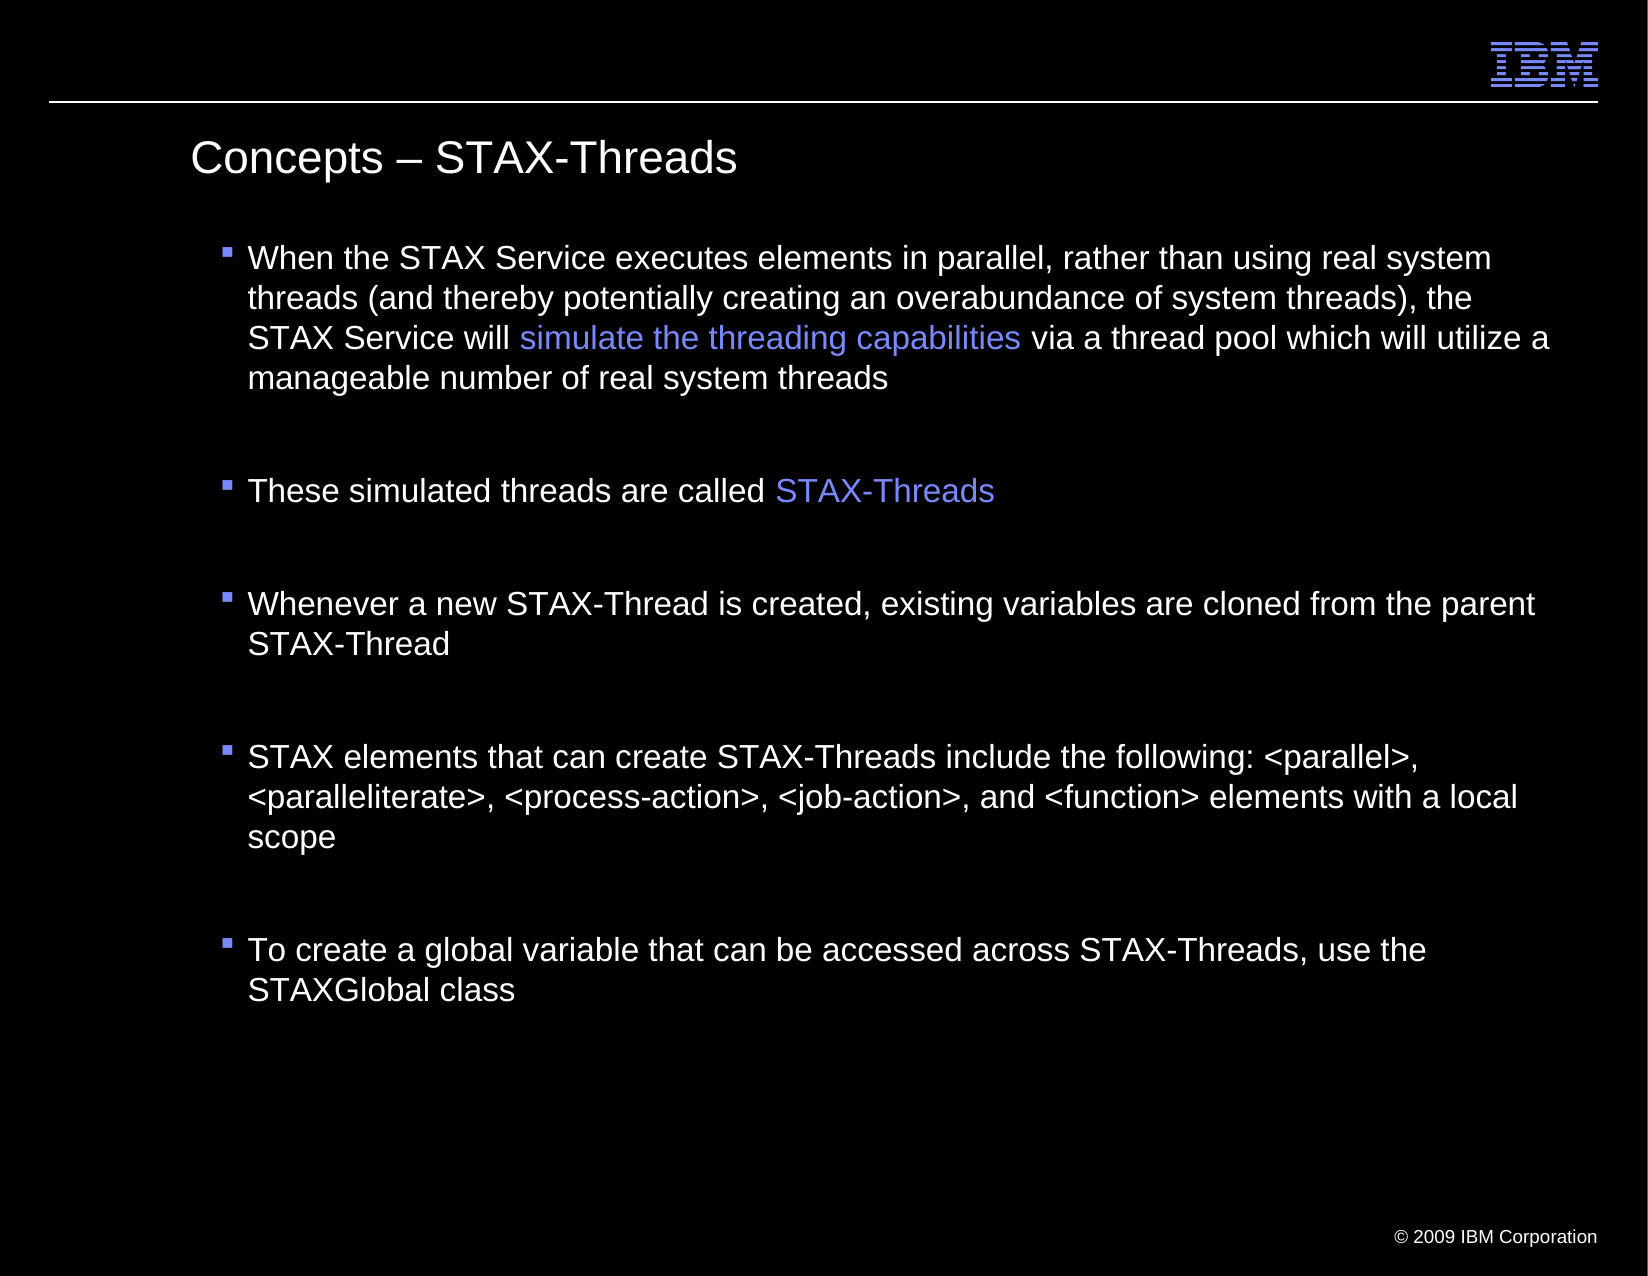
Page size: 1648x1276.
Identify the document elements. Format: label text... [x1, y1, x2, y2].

picture [1491, 42, 1598, 87]
title Concepts – STAX-Threads [173, 125, 1648, 219]
text_box When the STAX Service executes elements in parallel, rather than using real system threads (and thereby potentially creating an overabundance of system threads), the STAX Service will simulate the threading capabilities via a thread pool which will utilize a manageable number of real system threads These simulated threads are called STAX-Threads Whenever a new STAX-Thread is created, existing variables are cloned from the parent STAX-Thread STAX elements that can create STAX-Threads include the following: <parallel>, <paralleliterate>, <process-action>, <job-action>, and <function> elements with a local scope To create a global variable that can be accessed across STAX-Threads, use the STAXGlobal class [219, 236, 1570, 1122]
